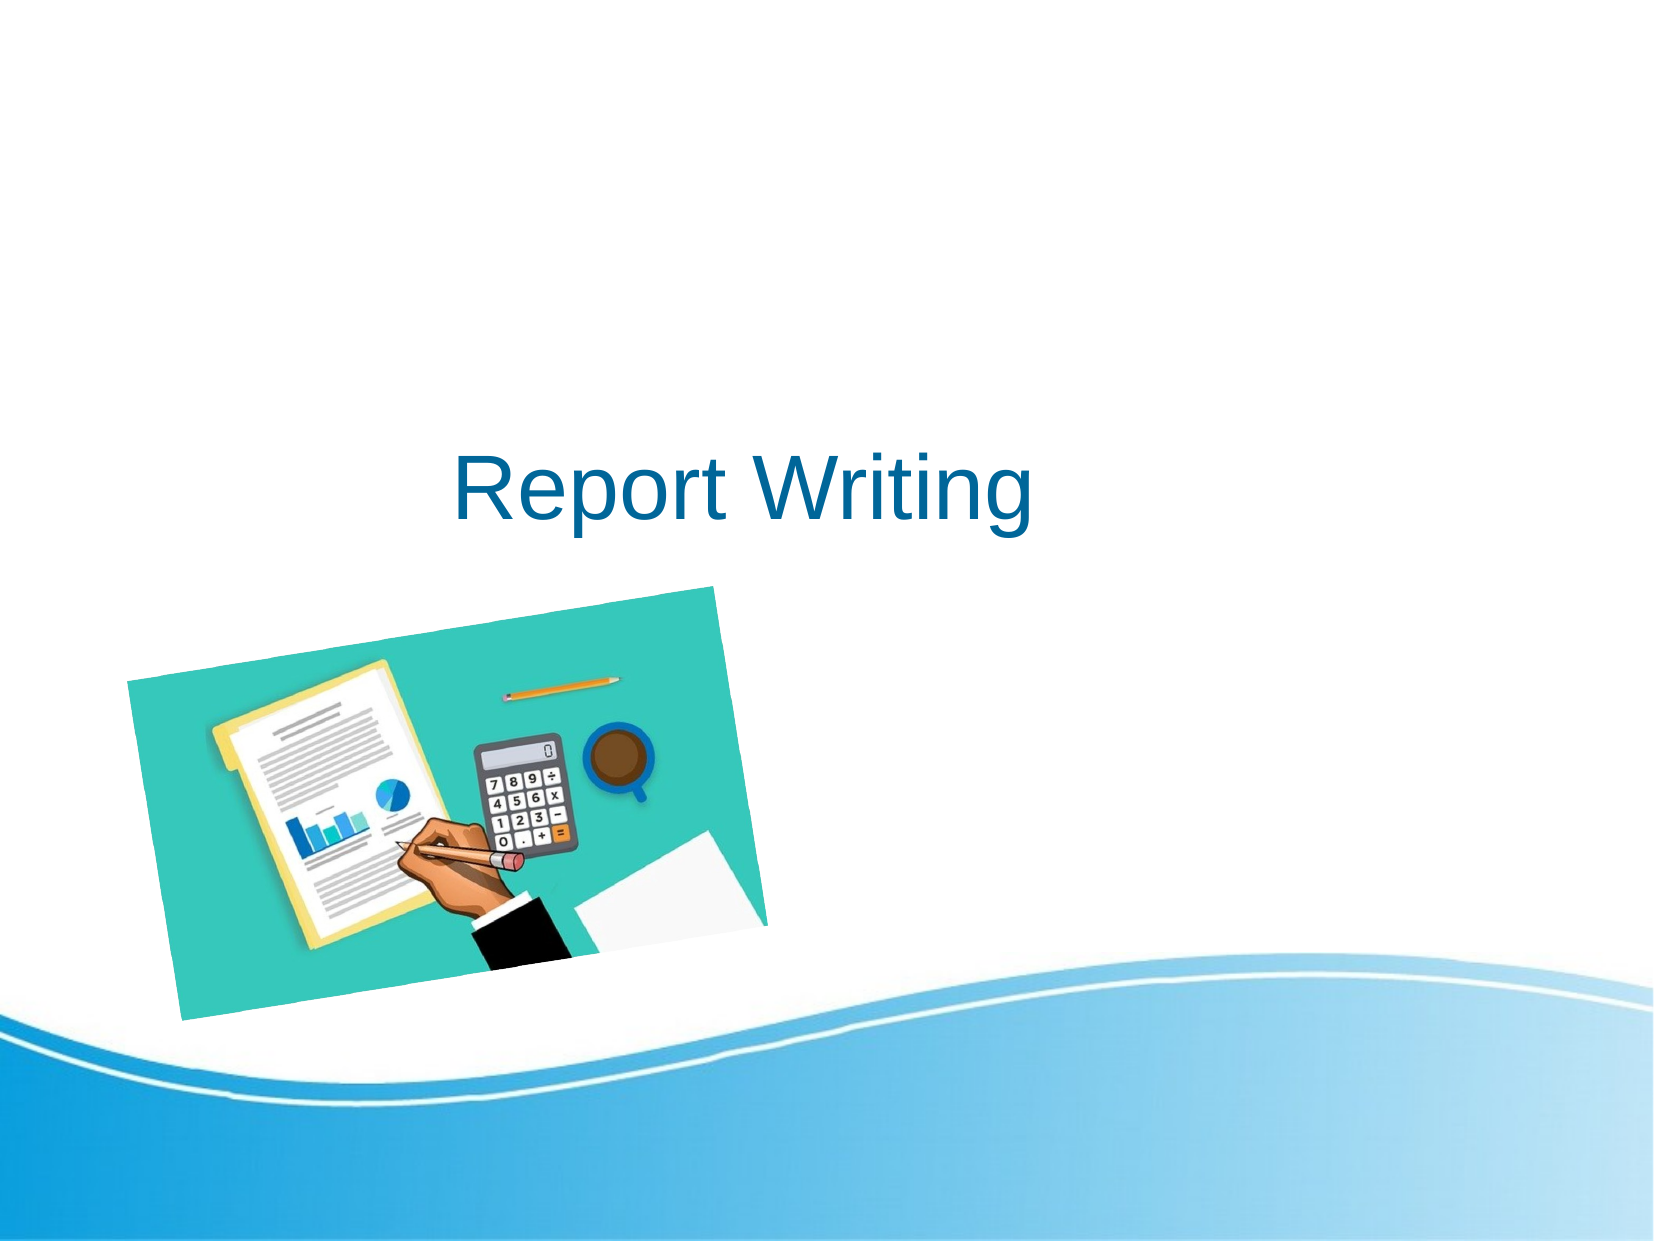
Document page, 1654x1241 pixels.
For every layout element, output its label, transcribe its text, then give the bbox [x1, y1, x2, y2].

picture [0, 585, 1654, 1241]
title Report Writing [0, 384, 1489, 592]
